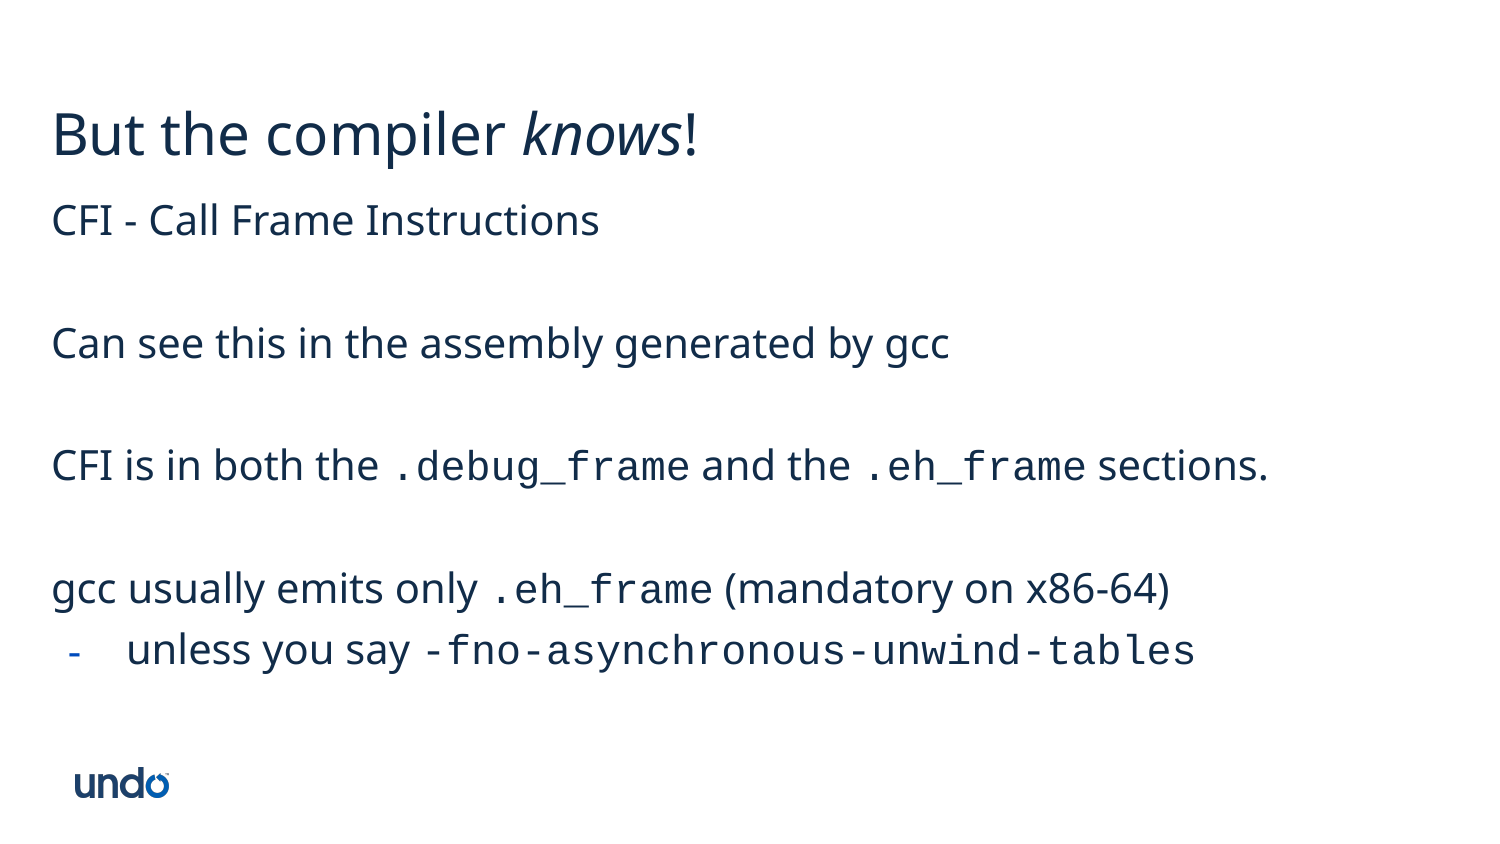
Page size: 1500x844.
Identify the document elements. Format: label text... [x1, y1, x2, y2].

picture [75, 767, 169, 798]
title But the compiler knows! [51, 72, 1449, 167]
list CFI - Call Frame Instructions Can see this in the assembly generated by gcc CFI is in both the .debug_frame and the .eh_frame sections. gcc usually emits only .eh_frame (mandatory on x86-64) unless you say -fno-asynchronous-unwind-tables [51, 189, 1449, 750]
